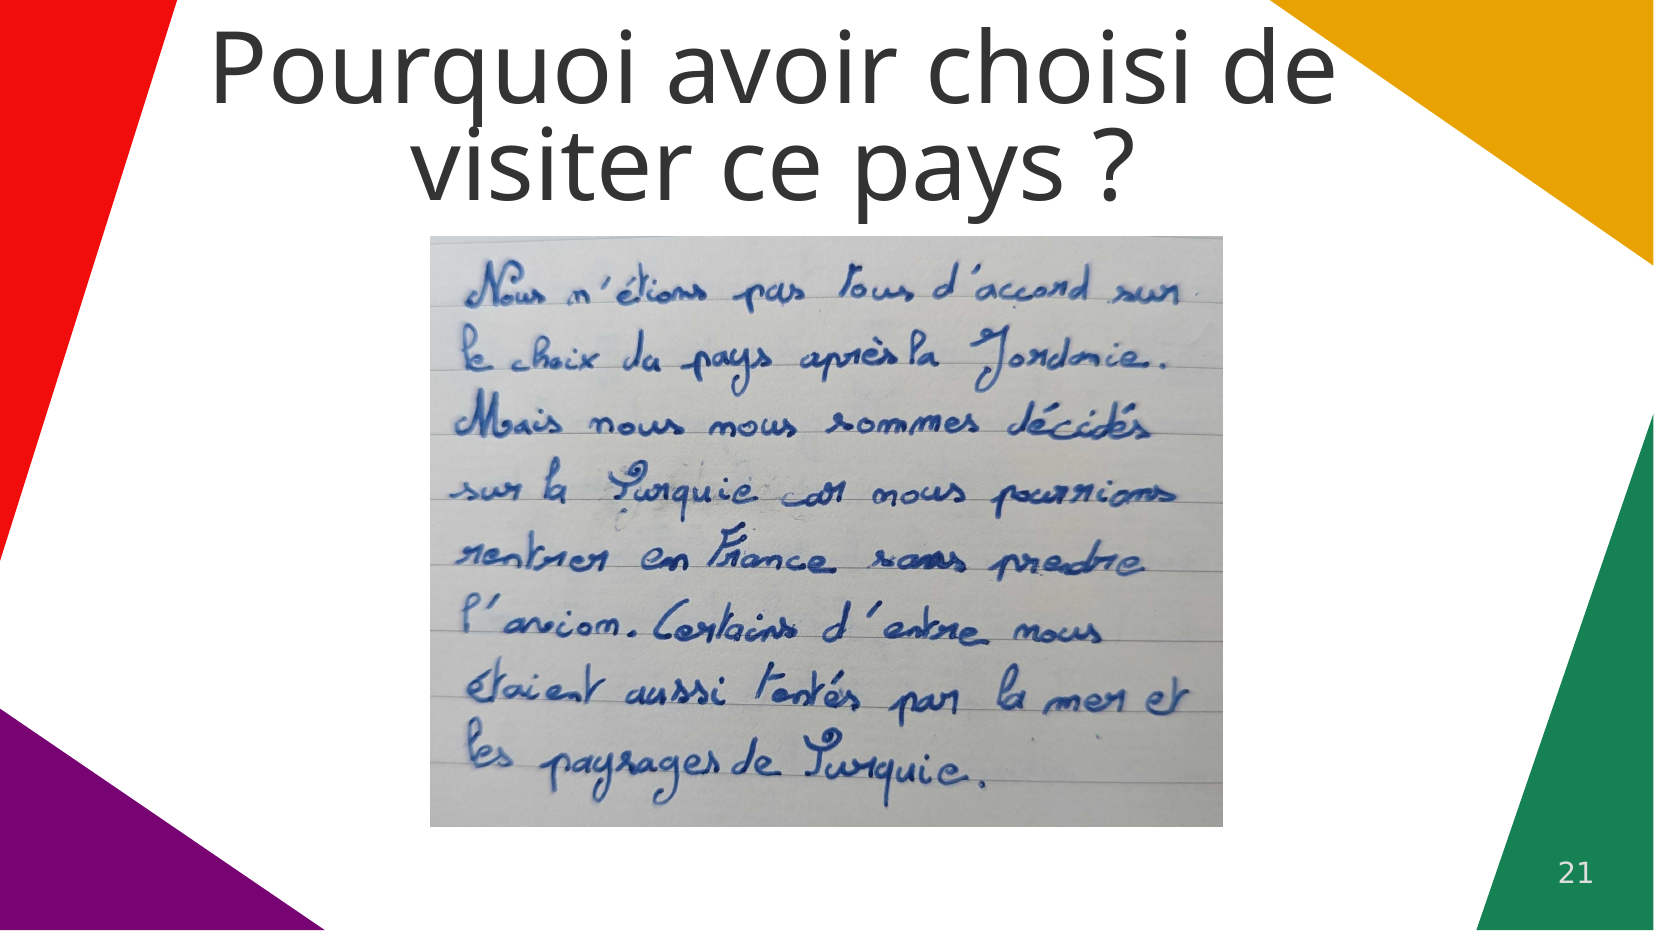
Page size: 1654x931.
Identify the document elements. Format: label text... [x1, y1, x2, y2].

title Pourquoi avoir choisi de visiter ce pays ? [124, 0, 1424, 266]
picture [430, 236, 1223, 827]
